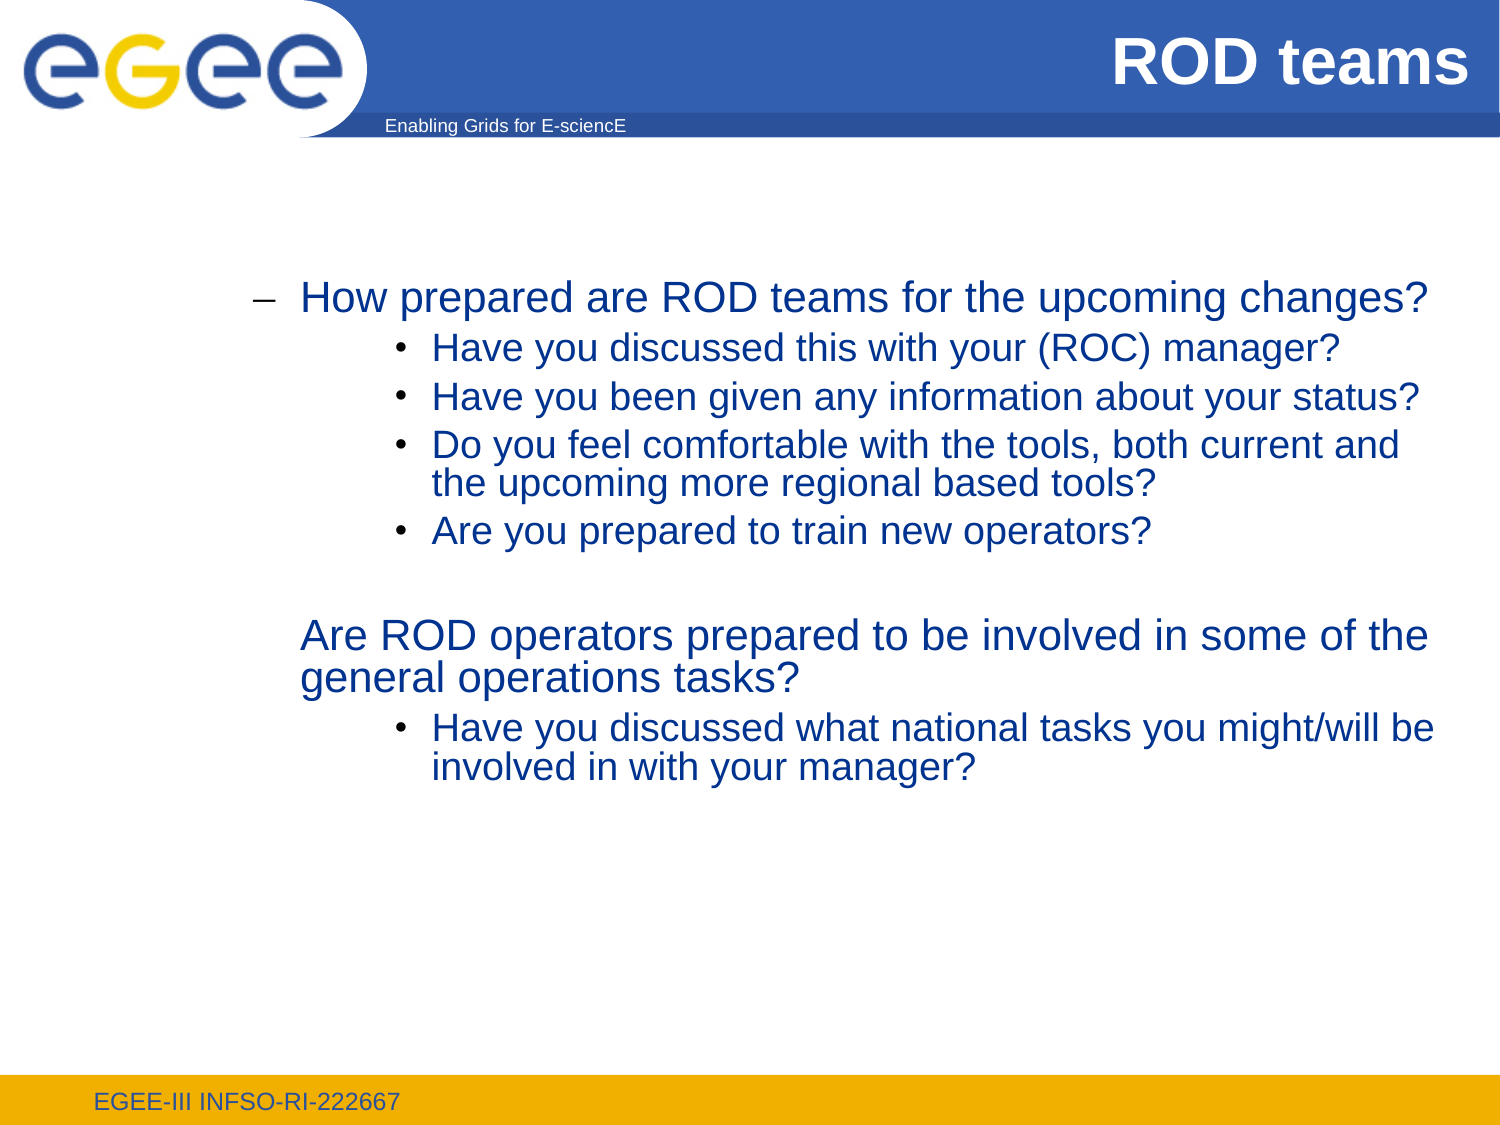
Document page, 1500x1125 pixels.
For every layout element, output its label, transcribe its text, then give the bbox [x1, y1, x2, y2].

title ROD teams [369, 0, 1472, 140]
picture [18, 30, 349, 112]
list How prepared are ROD teams for the upcoming changes? Have you discussed this with your (ROC) manager? Have you been given any information about your status? Do you feel comfortable with the tools, both current and the upcoming more regional based tools? Are you prepared to train new operators? Are ROD operators prepared to be involved in some of the general operations tasks? Have you discussed what national tasks you might/will be involved in with your manager? [56, 159, 1463, 1033]
